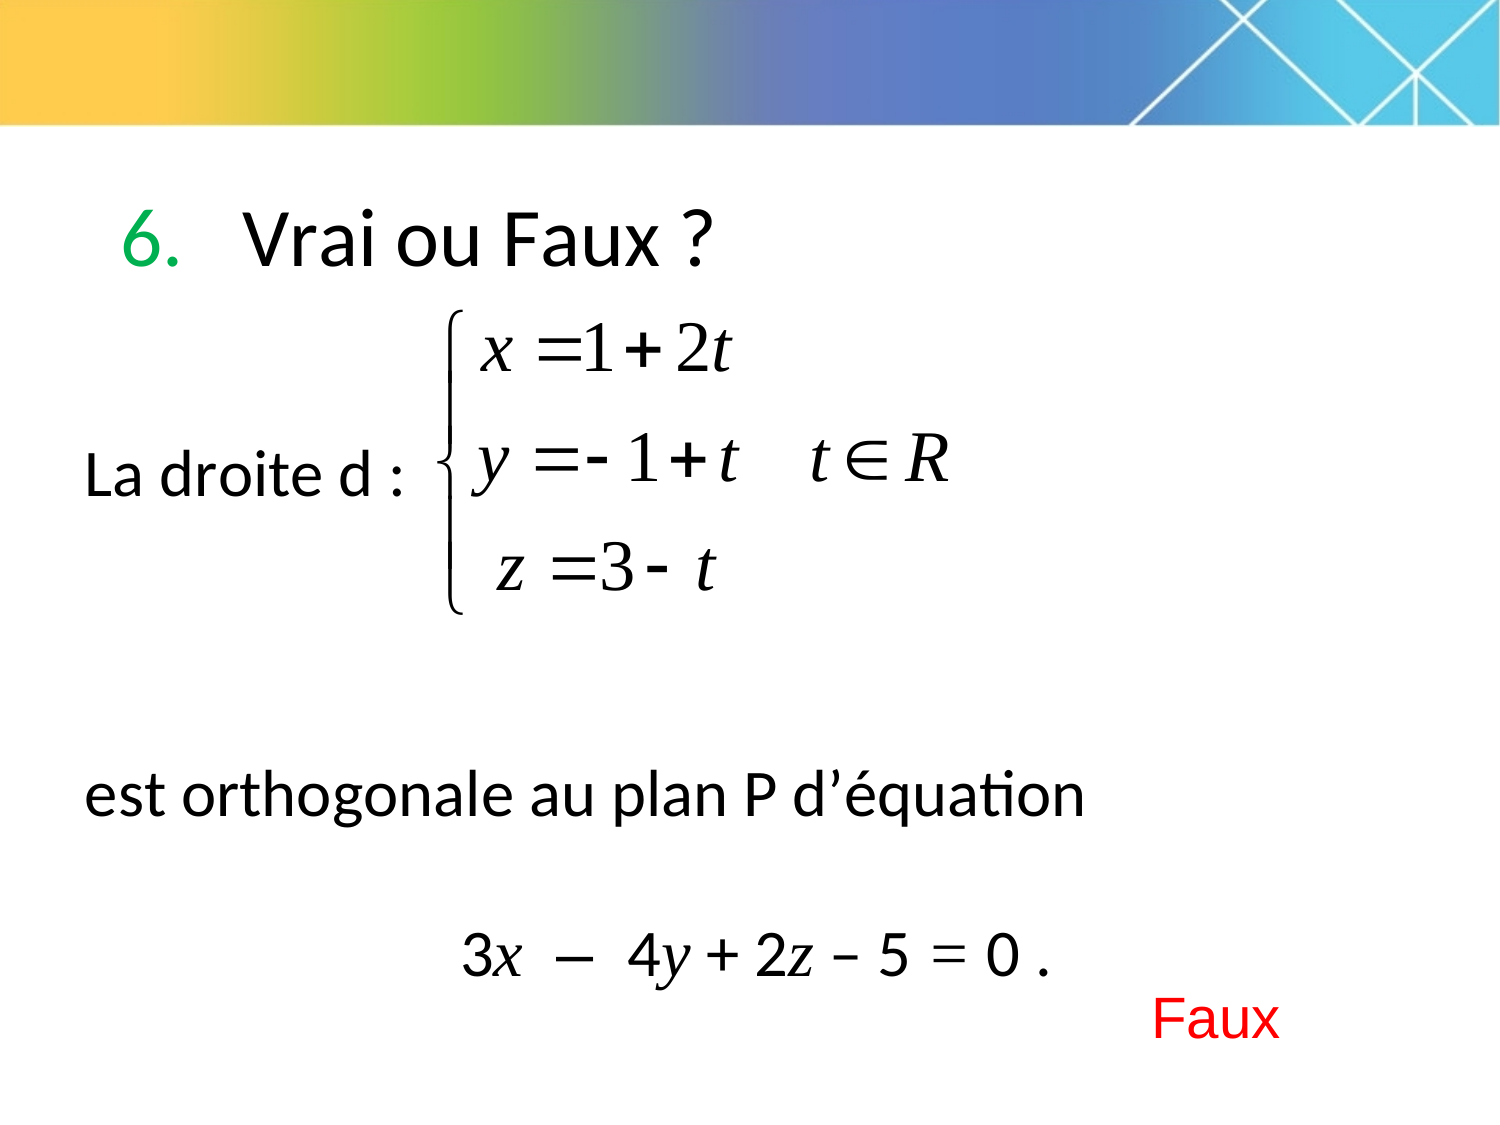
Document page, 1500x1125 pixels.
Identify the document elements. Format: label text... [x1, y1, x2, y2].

text_box La droite d : est orthogonale au plan P d’équation 3x – 4y + 2z – 5 = 0 . [70, 342, 1465, 998]
chart [421, 292, 962, 633]
text_box Faux [1136, 972, 1313, 1059]
picture [0, 0, 1500, 127]
text_box Vrai ou Faux ? [105, 140, 1500, 327]
